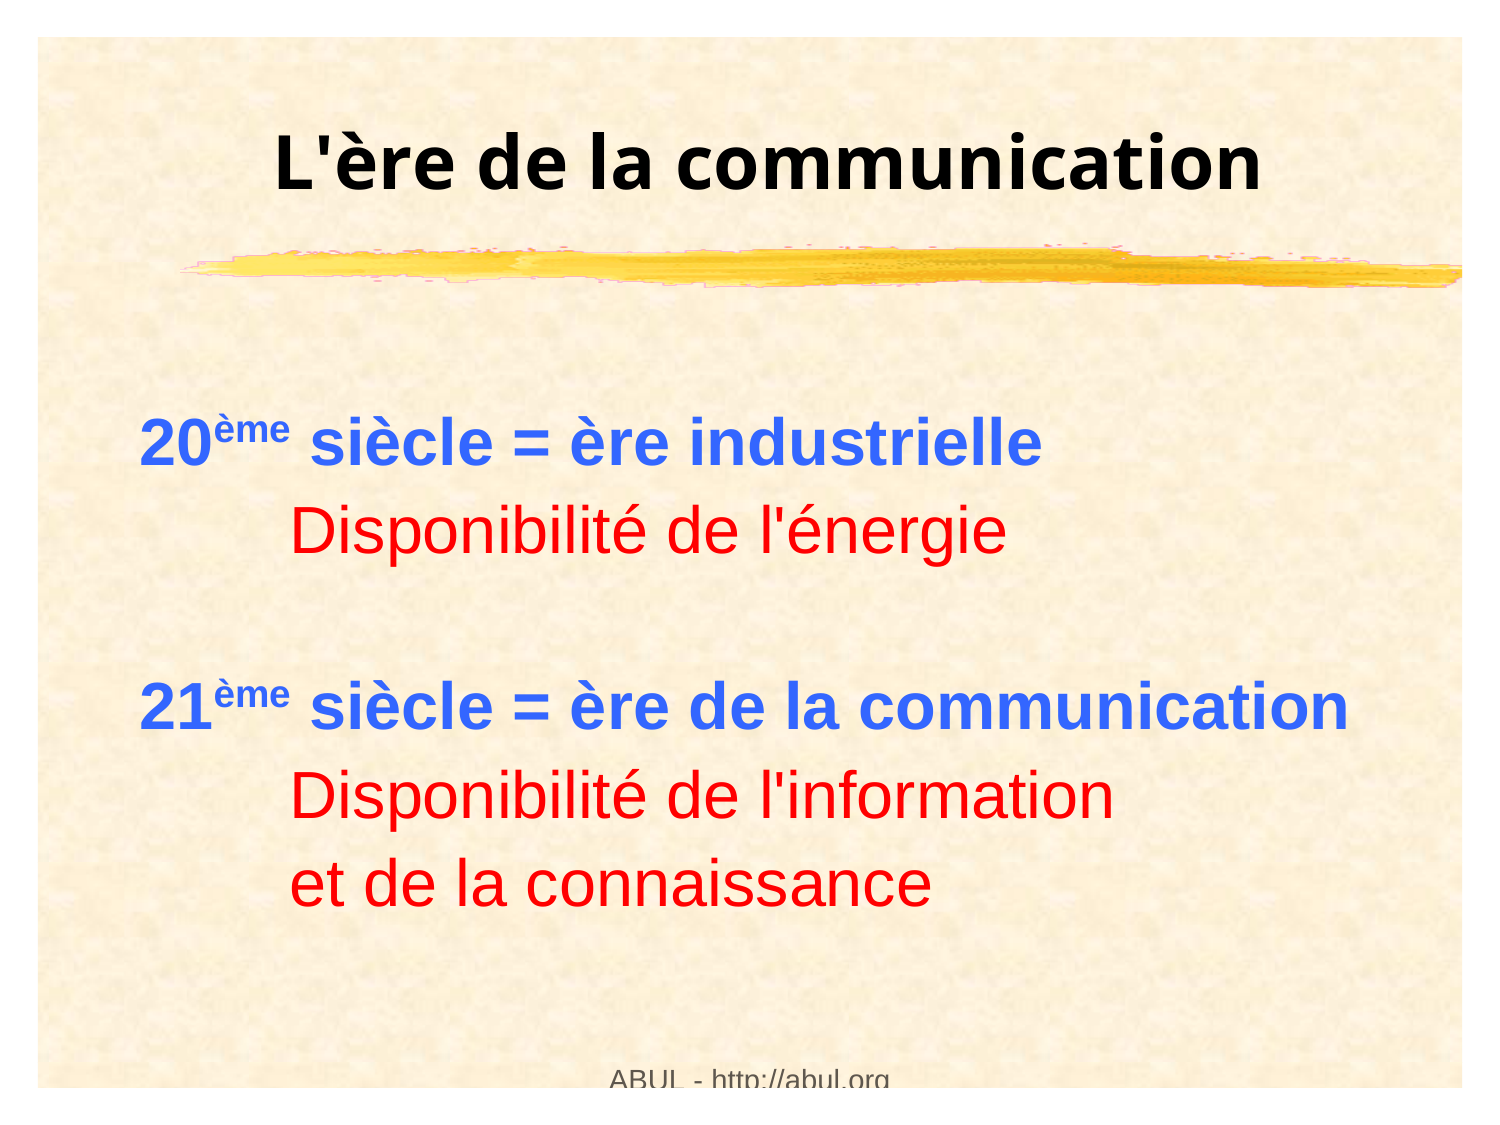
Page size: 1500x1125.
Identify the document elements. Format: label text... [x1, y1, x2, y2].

title L'ère de la communication [75, 72, 1463, 248]
picture [748, 1076, 755, 1088]
picture [612, 1084, 624, 1088]
picture [633, 1072, 642, 1078]
picture [37, 37, 1463, 1088]
picture [614, 1073, 621, 1082]
picture [806, 1076, 813, 1088]
picture [878, 1076, 886, 1088]
picture [732, 1076, 737, 1088]
picture [788, 1082, 795, 1088]
picture [716, 1076, 723, 1088]
text_box 20ème siècle = ère industrielle Disponibilité de l'énergie 21ème siècle = ère de la communication Disponibilité de l'information et de la connaissance [124, 397, 1432, 985]
picture [852, 1076, 860, 1088]
picture [633, 1081, 643, 1088]
